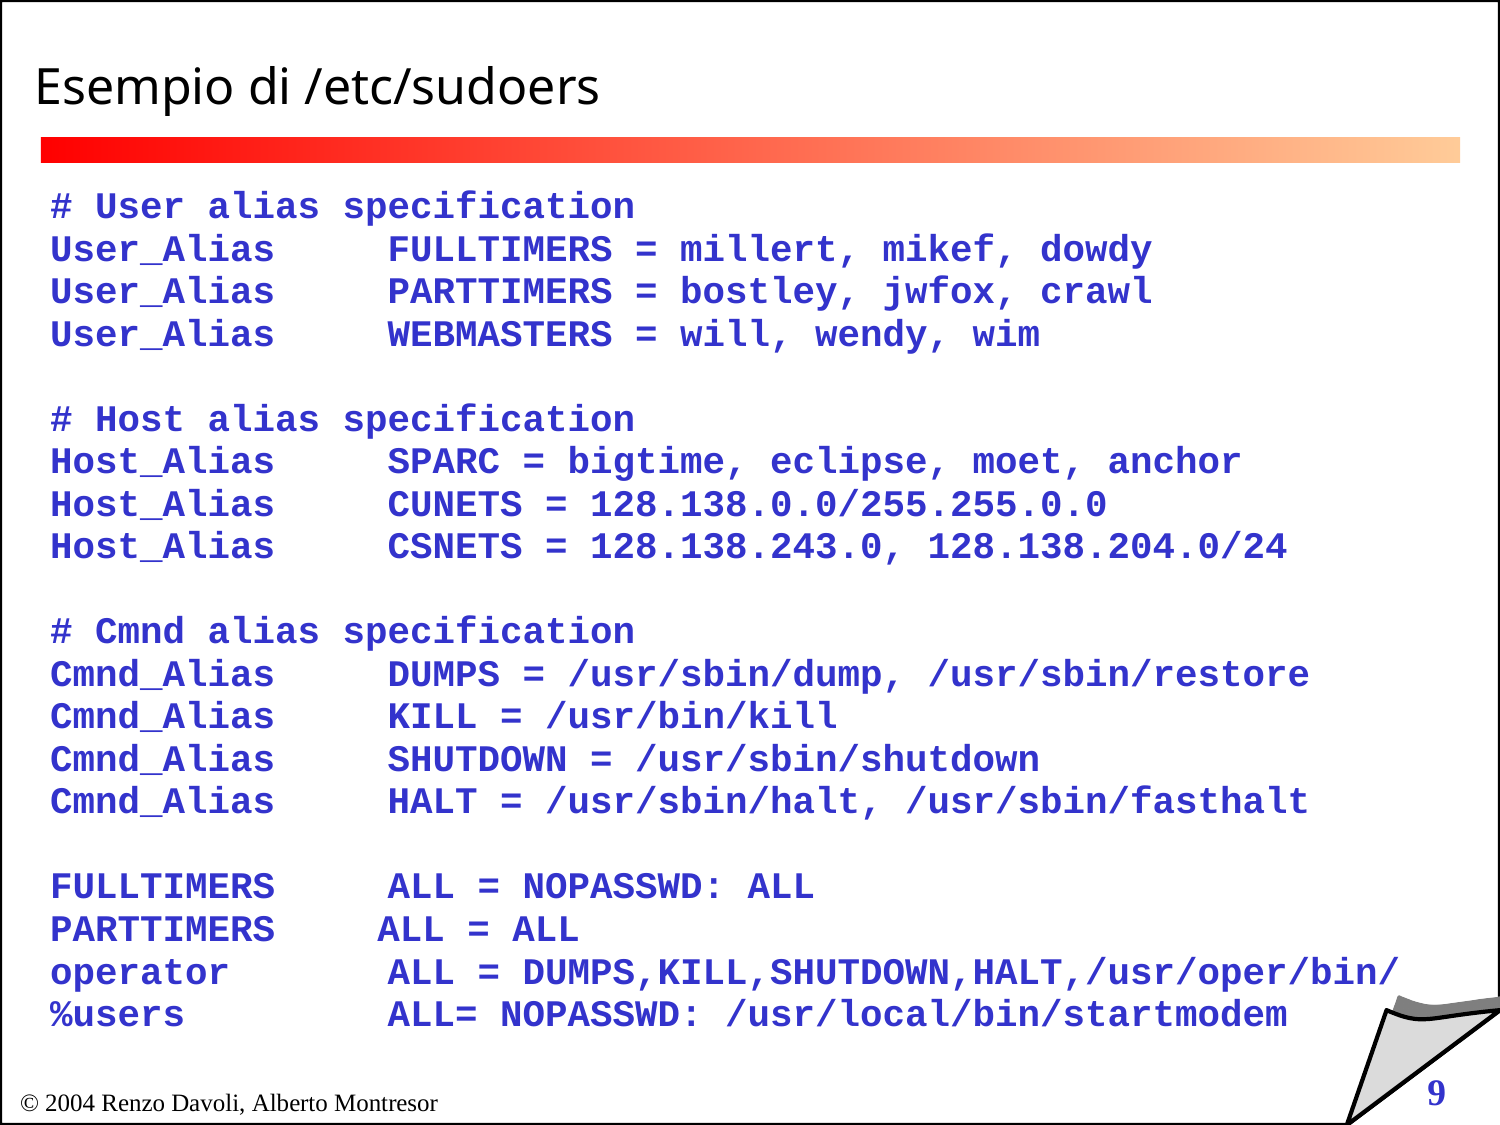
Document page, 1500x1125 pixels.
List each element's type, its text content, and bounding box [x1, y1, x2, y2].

list # User alias specification User_Alias FULLTIMERS = millert, mikef, dowdy User_Alias PARTTIMERS = bostley, jwfox, crawl User_Alias WEBMASTERS = will, wendy, wim # Host alias specification Host_Alias SPARC = bigtime, eclipse, moet, anchor Host_Alias CUNETS = 128.138.0.0/255.255.0.0 Host_Alias CSNETS = 128.138.243.0, 128.138.204.0/24 # Cmnd alias specification Cmnd_Alias DUMPS = /usr/sbin/dump, /usr/sbin/restore Cmnd_Alias KILL = /usr/bin/kill Cmnd_Alias SHUTDOWN = /usr/sbin/shutdown Cmnd_Alias HALT = /usr/sbin/halt, /usr/sbin/fasthalt FULLTIMERS ALL = NOPASSWD: ALL PARTTIMERS ALL = ALL operator ALL = DUMPS,KILL,SHUTDOWN,HALT,/usr/oper/bin/ %users ALL= NOPASSWD: /usr/local/bin/startmodem [50, 187, 1450, 1125]
title Esempio di /etc/sudoers [34, 44, 1466, 131]
